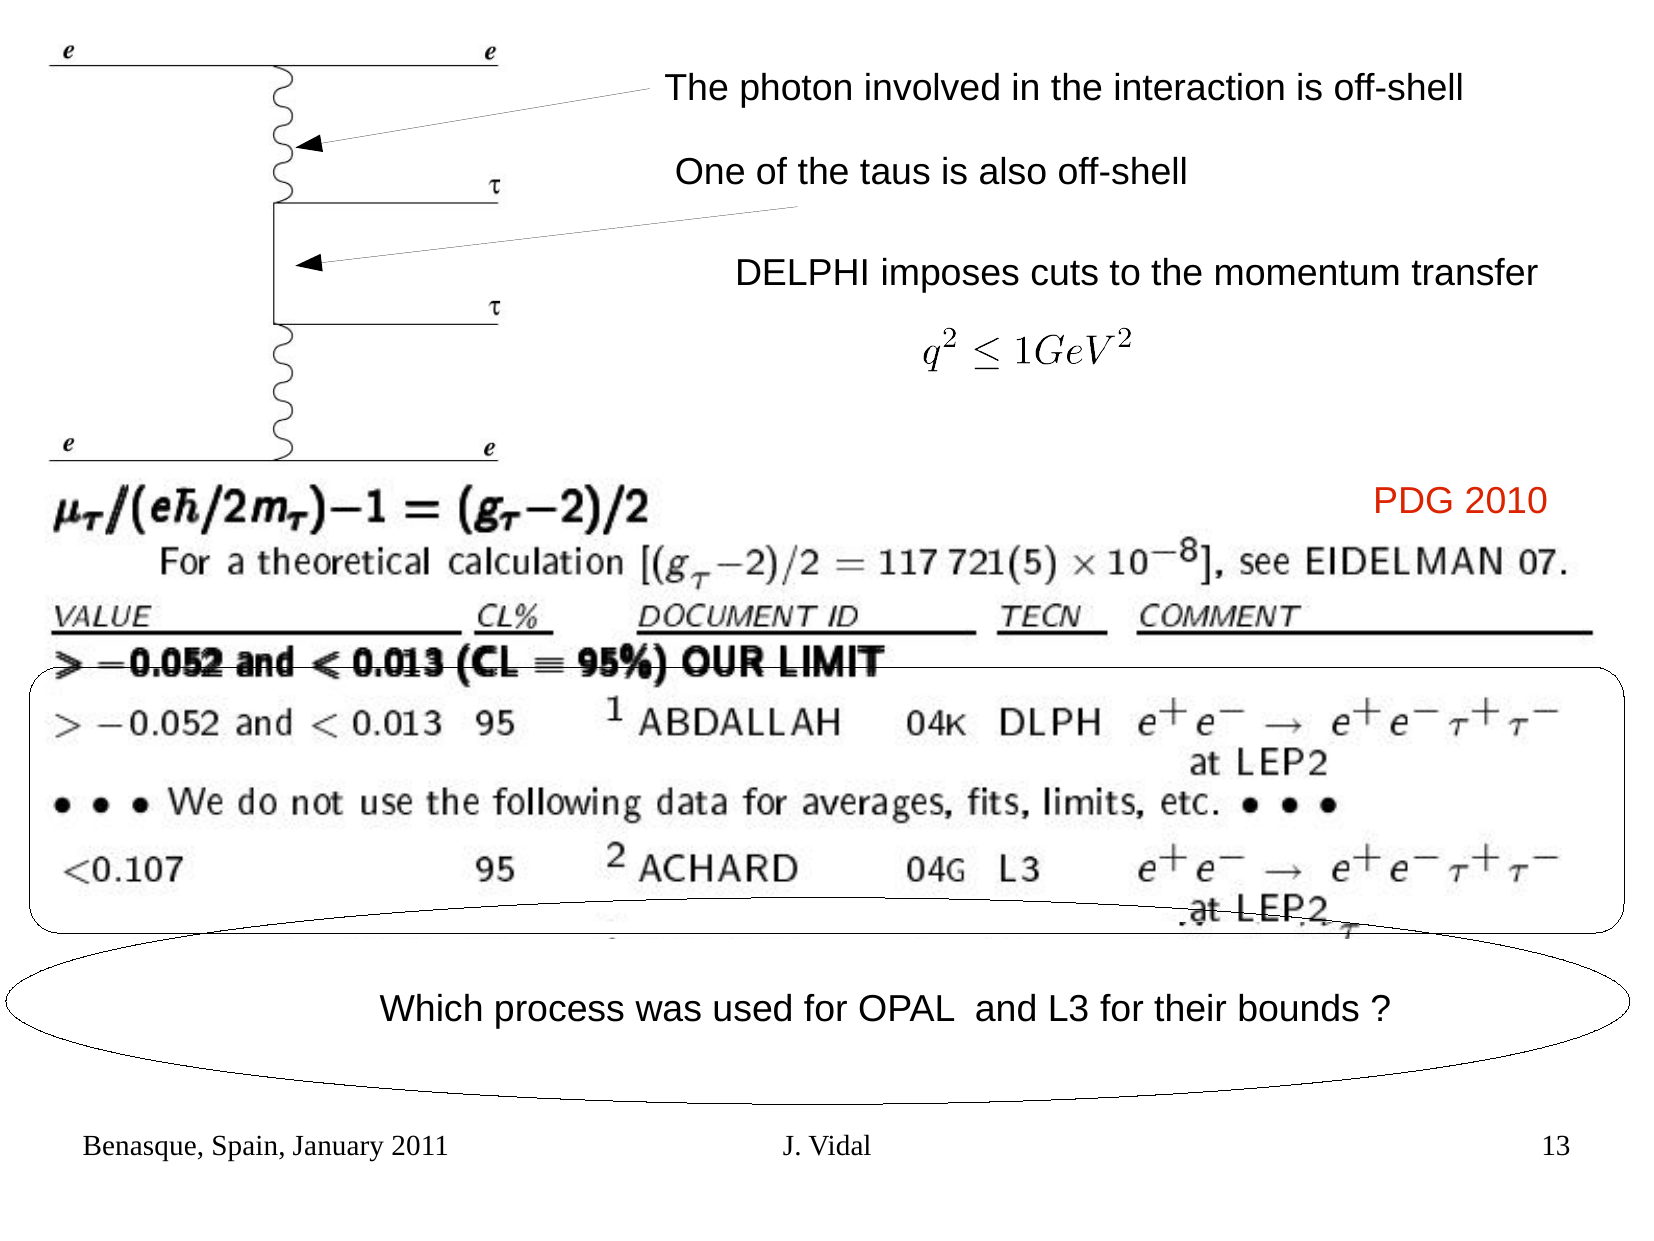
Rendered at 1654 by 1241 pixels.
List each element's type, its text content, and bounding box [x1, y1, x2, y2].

picture [915, 324, 1137, 377]
text_box The photon involved in the interaction is off-shell One of the taus is also off-shell [649, 59, 1595, 217]
text_box DELPHI imposes cuts to the momentum transfer [720, 244, 1554, 302]
text_box [11, 938, 1607, 1058]
text_box PDG 2010 [1358, 472, 1563, 530]
picture [12, 17, 1610, 938]
text_box Which process was used for OPAL and L3 for their bounds ? [354, 980, 1406, 1038]
